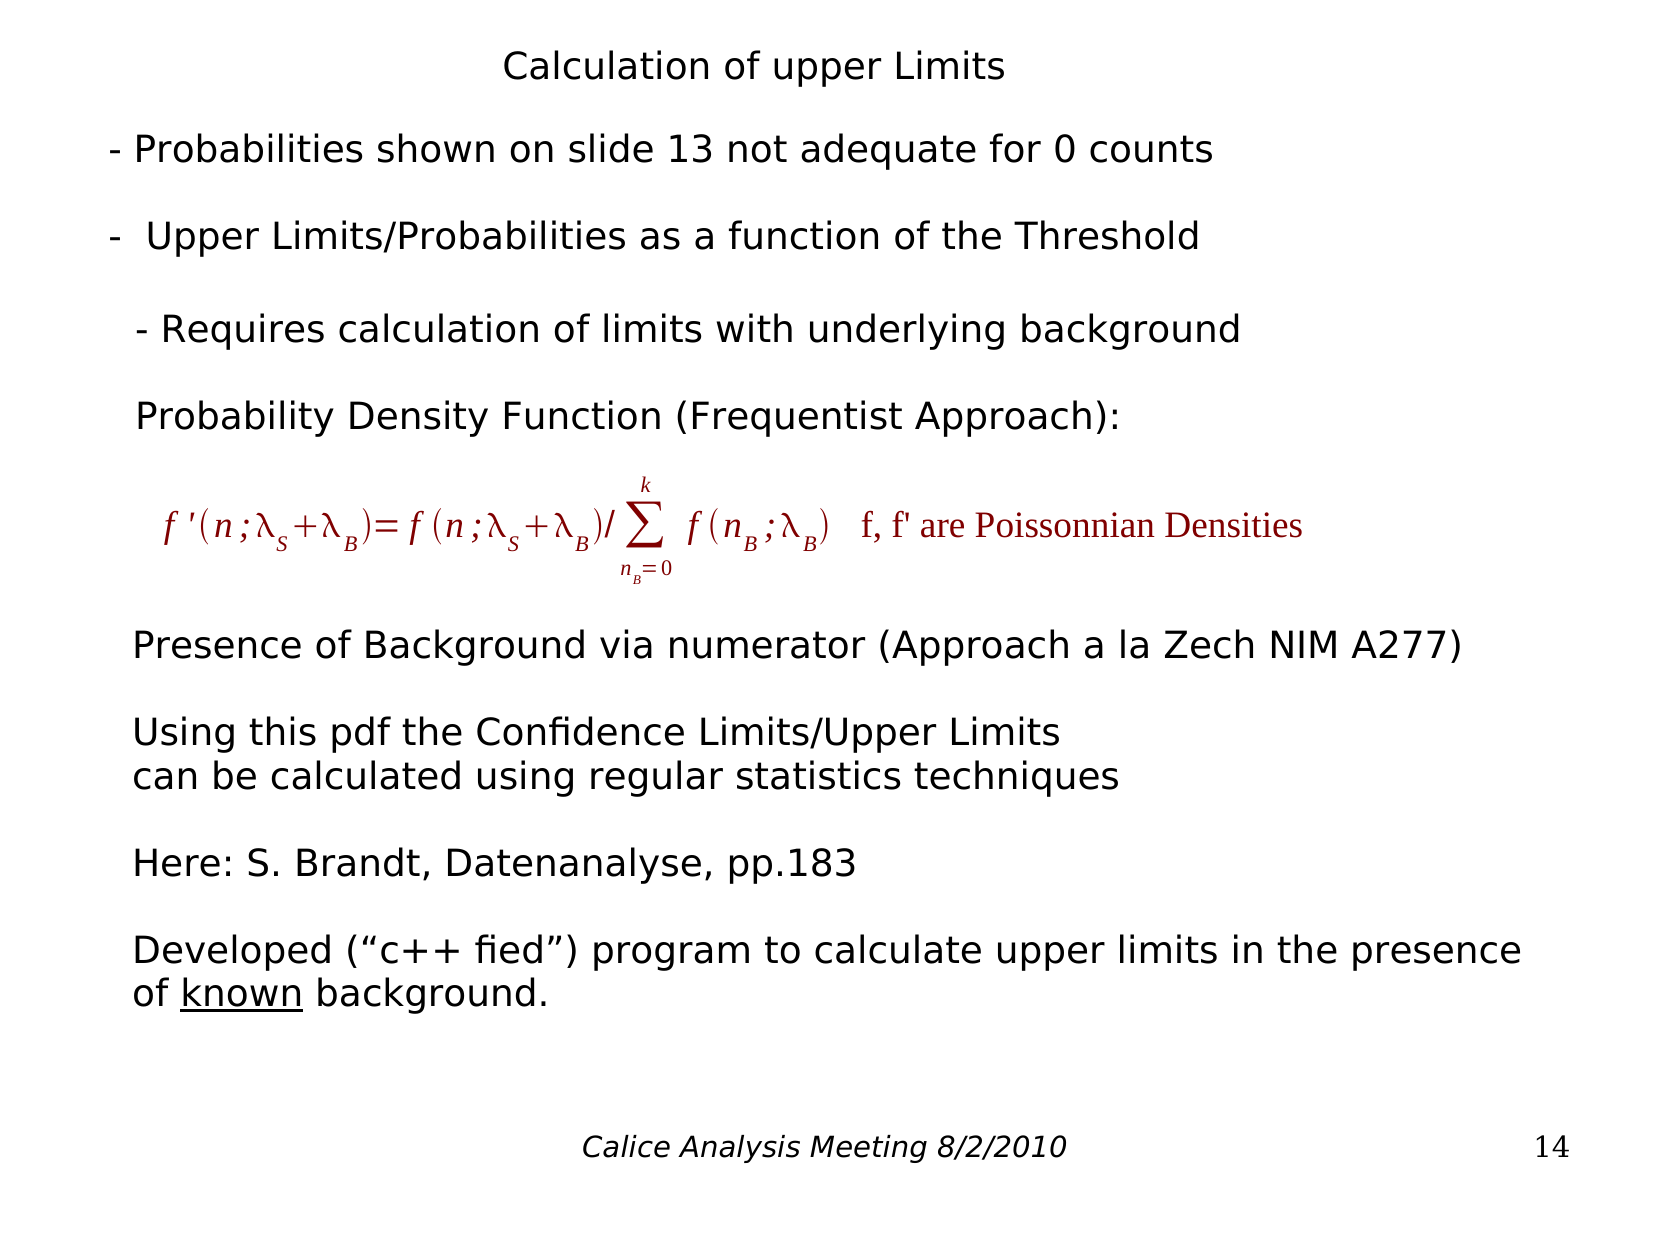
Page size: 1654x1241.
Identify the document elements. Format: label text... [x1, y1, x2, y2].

text_box Presence of Background via numerator (Approach a la Zech NIM A277) Using this pdf the Confidence Limits/Upper Limits can be calculated using regular statistics techniques Here: S. Brandt, Datenanalyse, pp.183 Developed (“c++ fied”) program to calculate upper limits in the presence of known background. [117, 616, 1509, 1024]
text_box - Probabilities shown on slide 13 not adequate for 0 counts - Upper Limits/Probabilities as a function of the Threshold [93, 120, 1207, 266]
chart [150, 467, 1315, 589]
text_box Calculation of upper Limits [487, 37, 1010, 96]
text_box - Requires calculation of limits with underlying background Probability Density Function (Frequentist Approach): [120, 300, 1234, 446]
